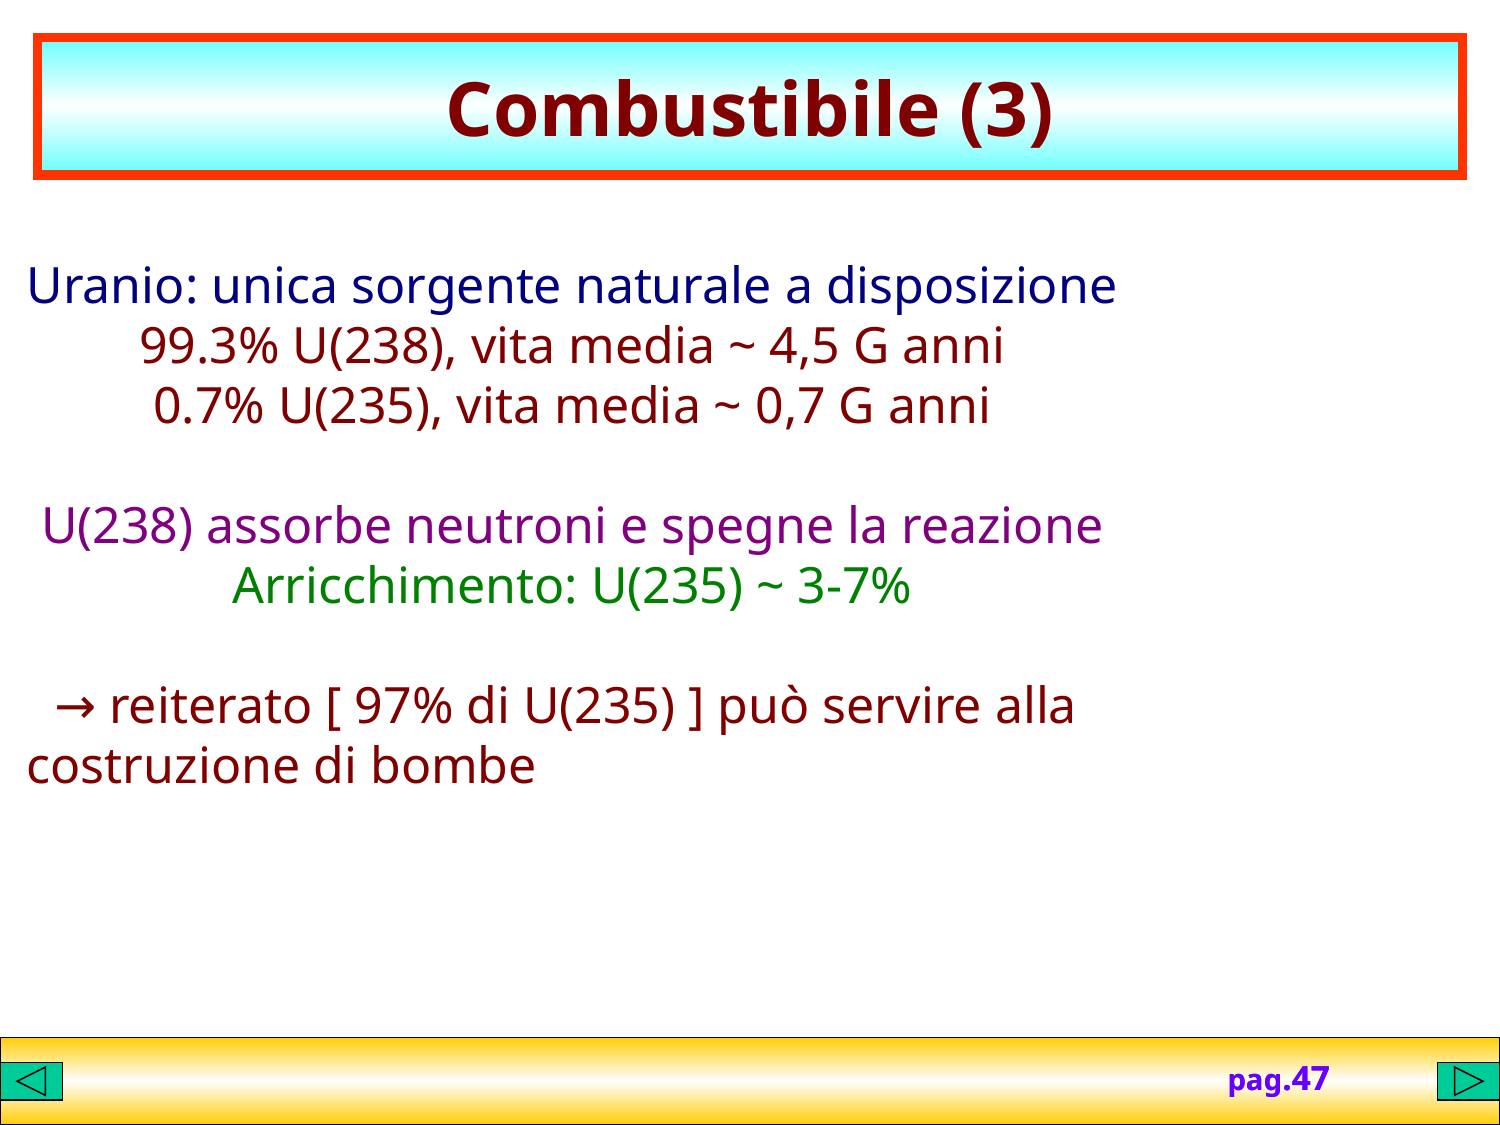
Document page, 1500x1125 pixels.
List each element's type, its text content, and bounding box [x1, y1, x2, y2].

text_box pag.<number> [1212, 1049, 1413, 1125]
title Combustibile (3) [37, 37, 1463, 175]
text_box Uranio: unica sorgente naturale a disposizione 99.3% U(238), vita media ~ 4,5 G anni 0.7% U(235), vita media ~ 0,7 G anni U(238) assorbe neutroni e spegne la reazione Arricchimento: U(235) ~ 3-7% → reiterato [ 97% di U(235) ] può servire alla costruzione di bombe [12, 246, 1477, 802]
